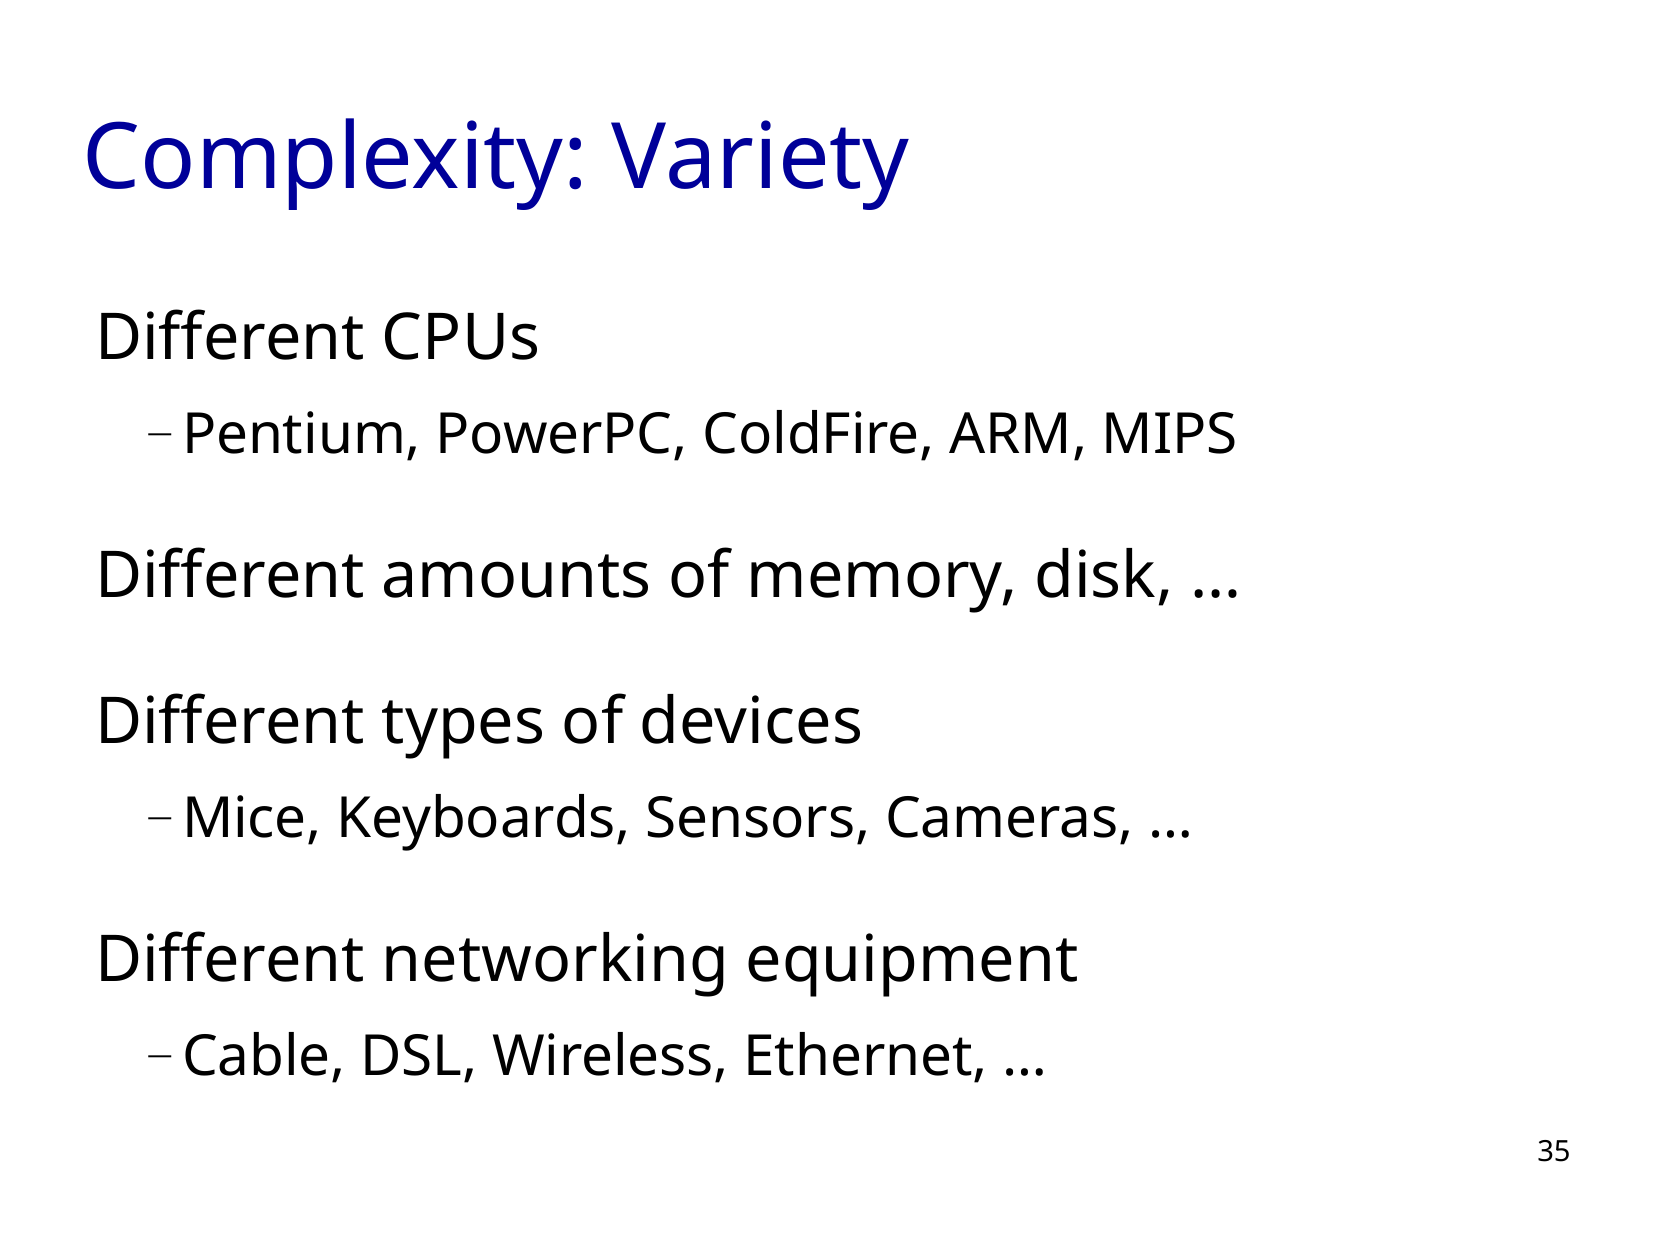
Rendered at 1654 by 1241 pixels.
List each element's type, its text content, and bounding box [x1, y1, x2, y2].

title Complexity: Variety [82, 49, 1571, 257]
list Different CPUs Pentium, PowerPC, ColdFire, ARM, MIPS Different amounts of memory, disk, … Different types of devices Mice, Keyboards, Sensors, Cameras, … Different networking equipment Cable, DSL, Wireless, Ethernet, … [60, 290, 1571, 1096]
